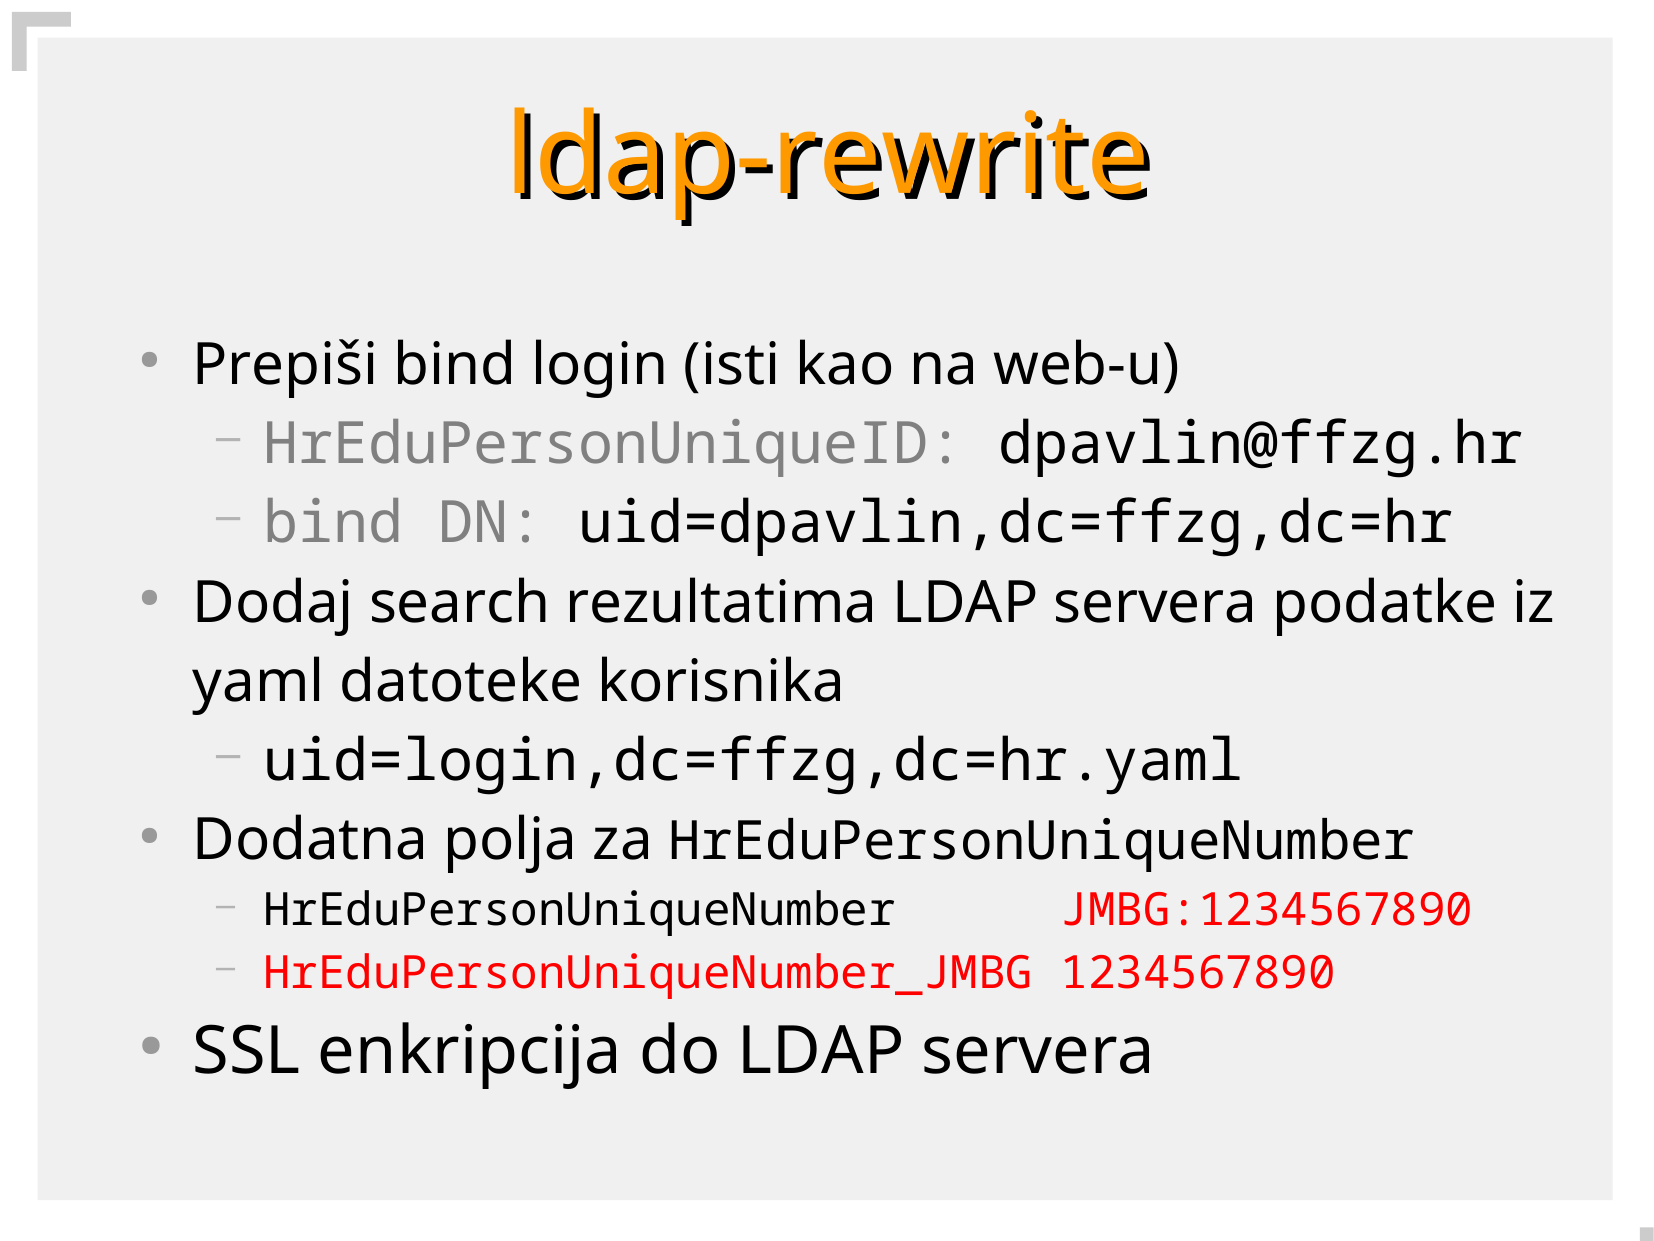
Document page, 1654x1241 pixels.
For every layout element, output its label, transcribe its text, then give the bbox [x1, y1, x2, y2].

title ldap-rewrite [121, 46, 1534, 254]
list Prepiši bind login (isti kao na web-u) HrEduPersonUniqueID: dpavlin@ffzg.hr bind DN: uid=dpavlin,dc=ffzg,dc=hr Dodaj search rezultatima LDAP servera podatke iz yaml datoteke korisnika uid=login,dc=ffzg,dc=hr.yaml Dodatna polja za HrEduPersonUniqueNumber HrEduPersonUniqueNumber JMBG:1234567890 HrEduPersonUniqueNumber_JMBG 1234567890 SSL enkripcija do LDAP servera [121, 322, 1561, 981]
